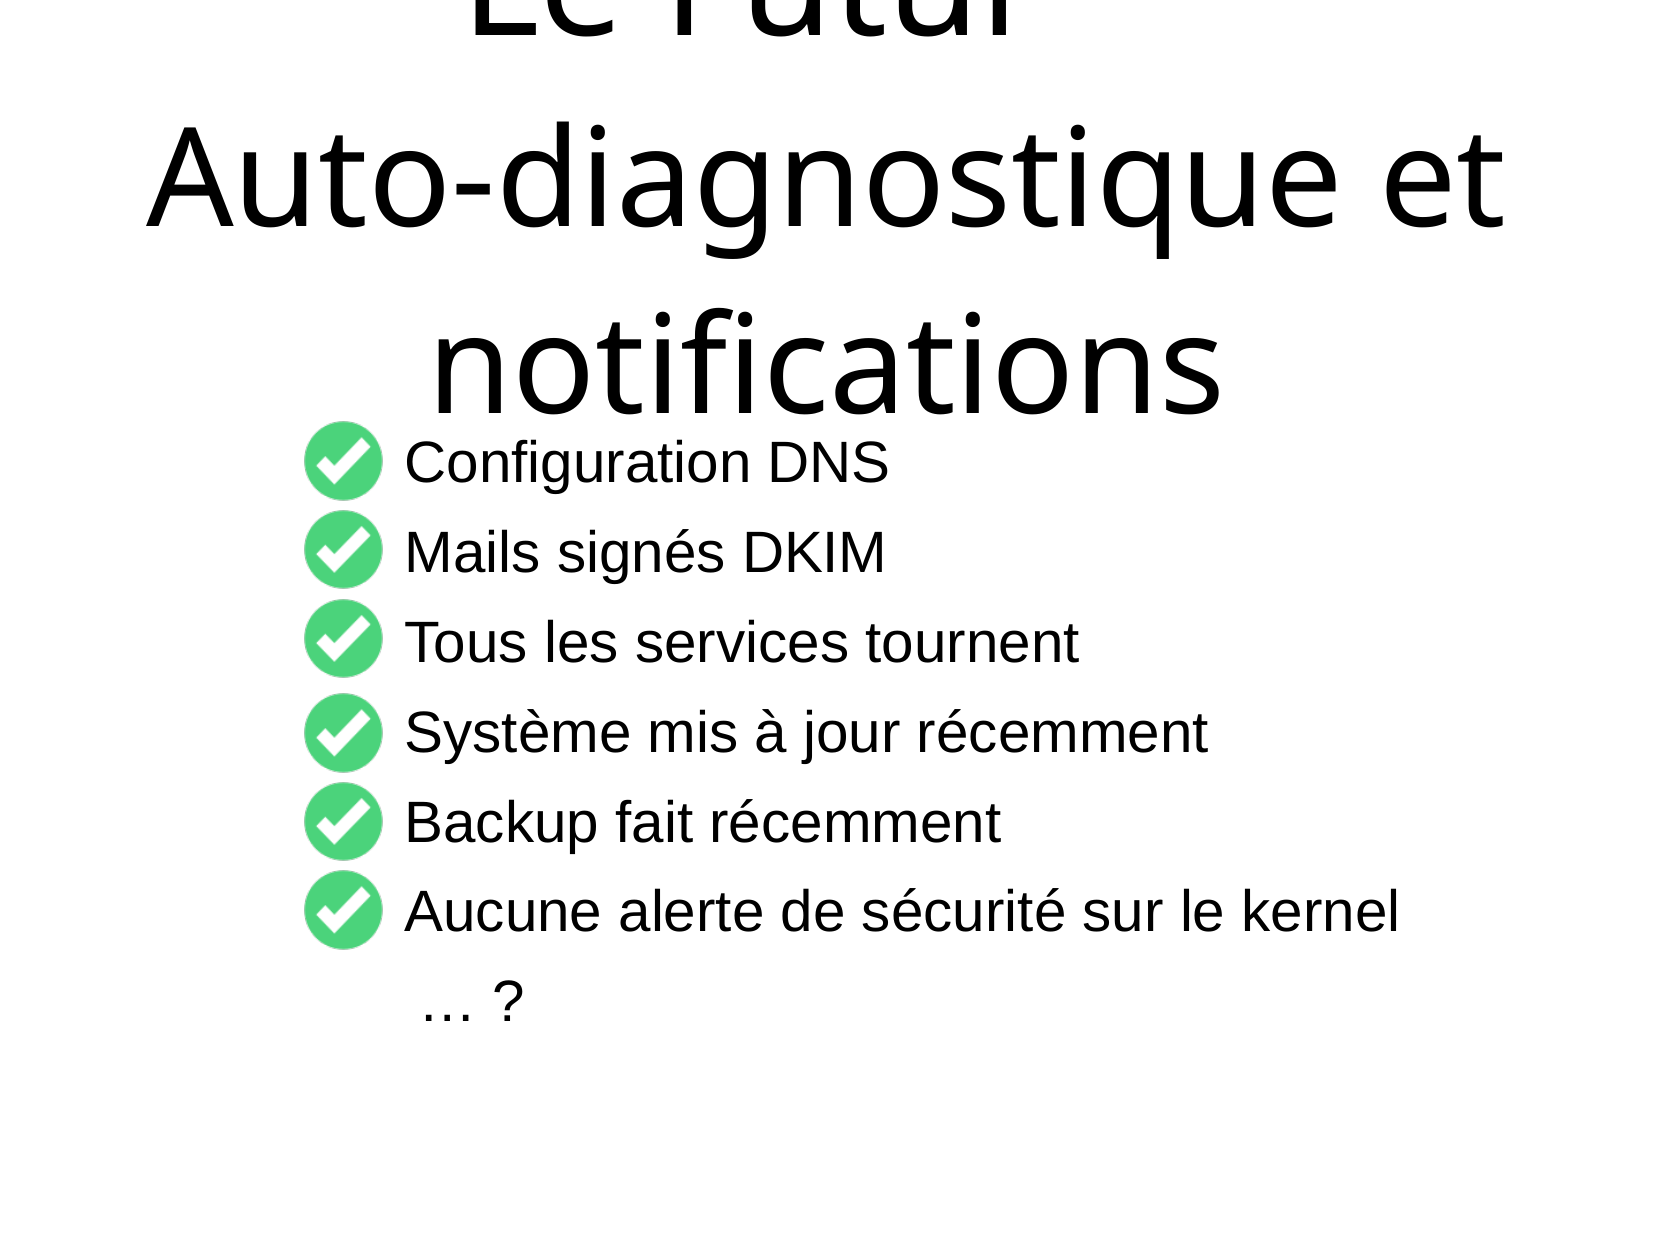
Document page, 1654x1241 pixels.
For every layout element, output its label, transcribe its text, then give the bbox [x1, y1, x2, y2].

title Le FuturTM Auto-diagnostique et notifications [0, 2, 1654, 328]
picture [302, 780, 385, 863]
picture [302, 597, 385, 680]
picture [302, 508, 385, 592]
picture [302, 419, 354, 503]
picture [302, 868, 385, 952]
text_box Configuration DNS Mails signés DKIM Tous les services tournent Système mis à jour récemment Backup fait récemment Aucune alerte de sécurité sur le kernel … ? [354, 332, 1418, 1132]
picture [302, 691, 385, 775]
